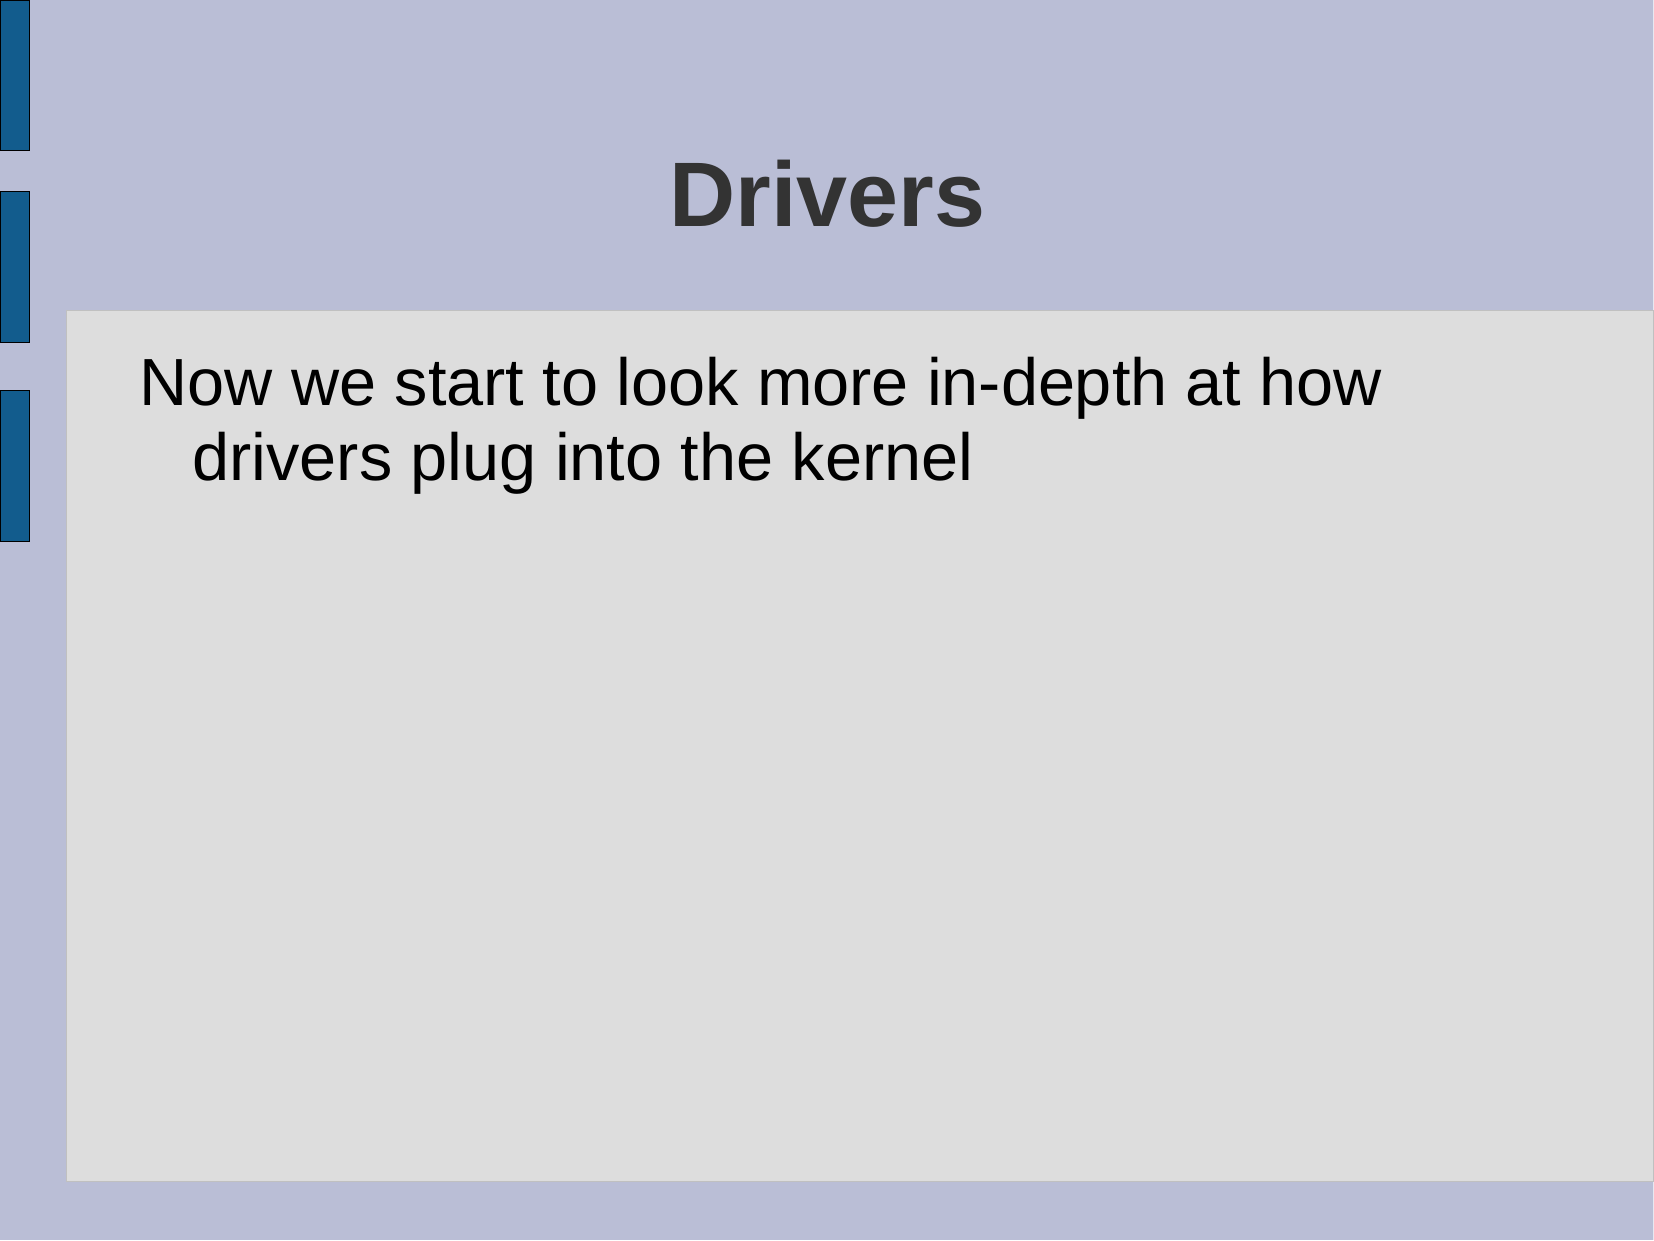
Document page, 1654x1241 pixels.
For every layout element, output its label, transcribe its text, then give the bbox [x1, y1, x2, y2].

title Drivers [121, 98, 1534, 291]
list Now we start to look more in-depth at how drivers plug into the kernel [121, 344, 1534, 1112]
